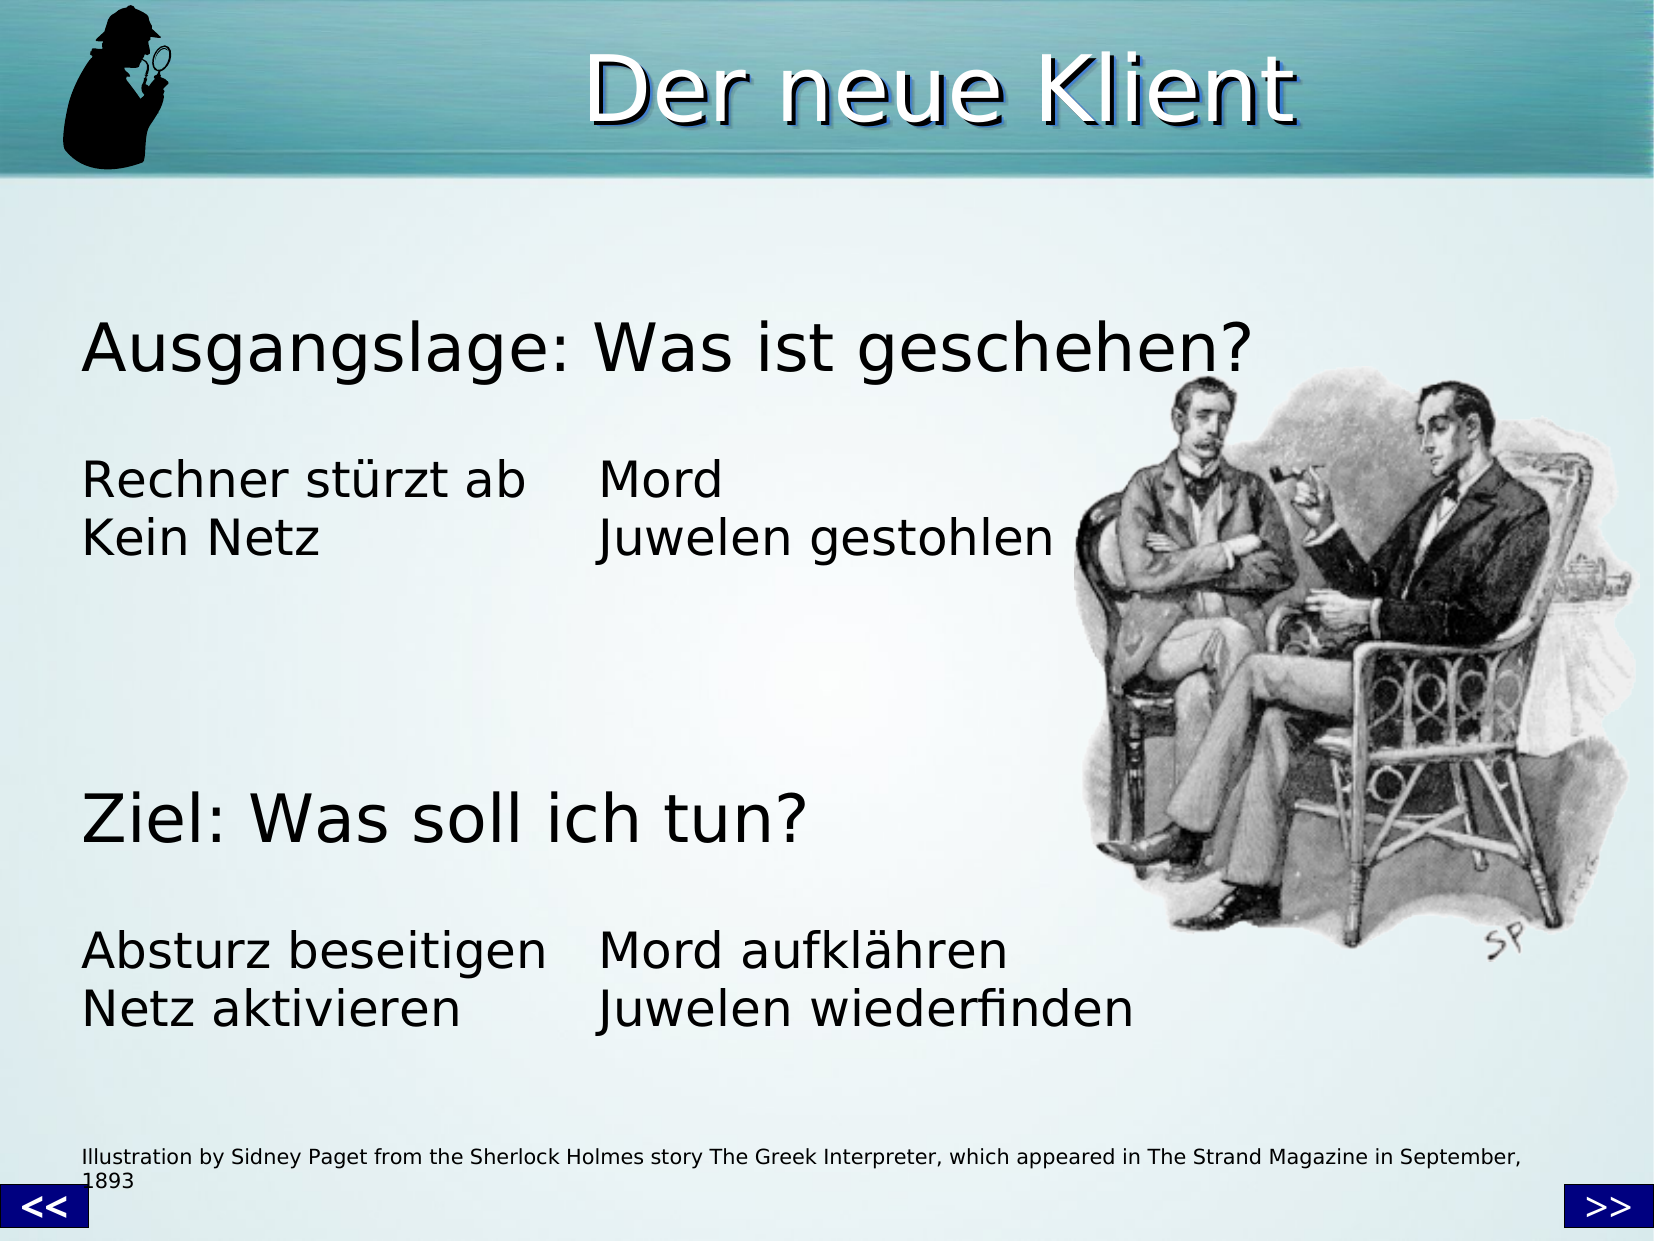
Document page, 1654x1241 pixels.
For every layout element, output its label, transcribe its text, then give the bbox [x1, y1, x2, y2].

picture [0, 0, 1654, 1241]
picture [111, 1174, 117, 1181]
text_box Ausgangslage: Was ist geschehen? Rechner stürzt ab Mord Kein Netz Juwelen gestohlen Ziel: Was soll ich tun? Absturz beseitigen Mord aufklähren Netz aktivieren Juwelen wiederfinden Illustration by Sidney Paget from the Sherlock Holmes story The Greek Interpreter, which appeared in The Strand Magazine in September, 1893 [81, 309, 1579, 1173]
title Der neue Klient [224, 2, 1654, 178]
picture [97, 1181, 104, 1187]
